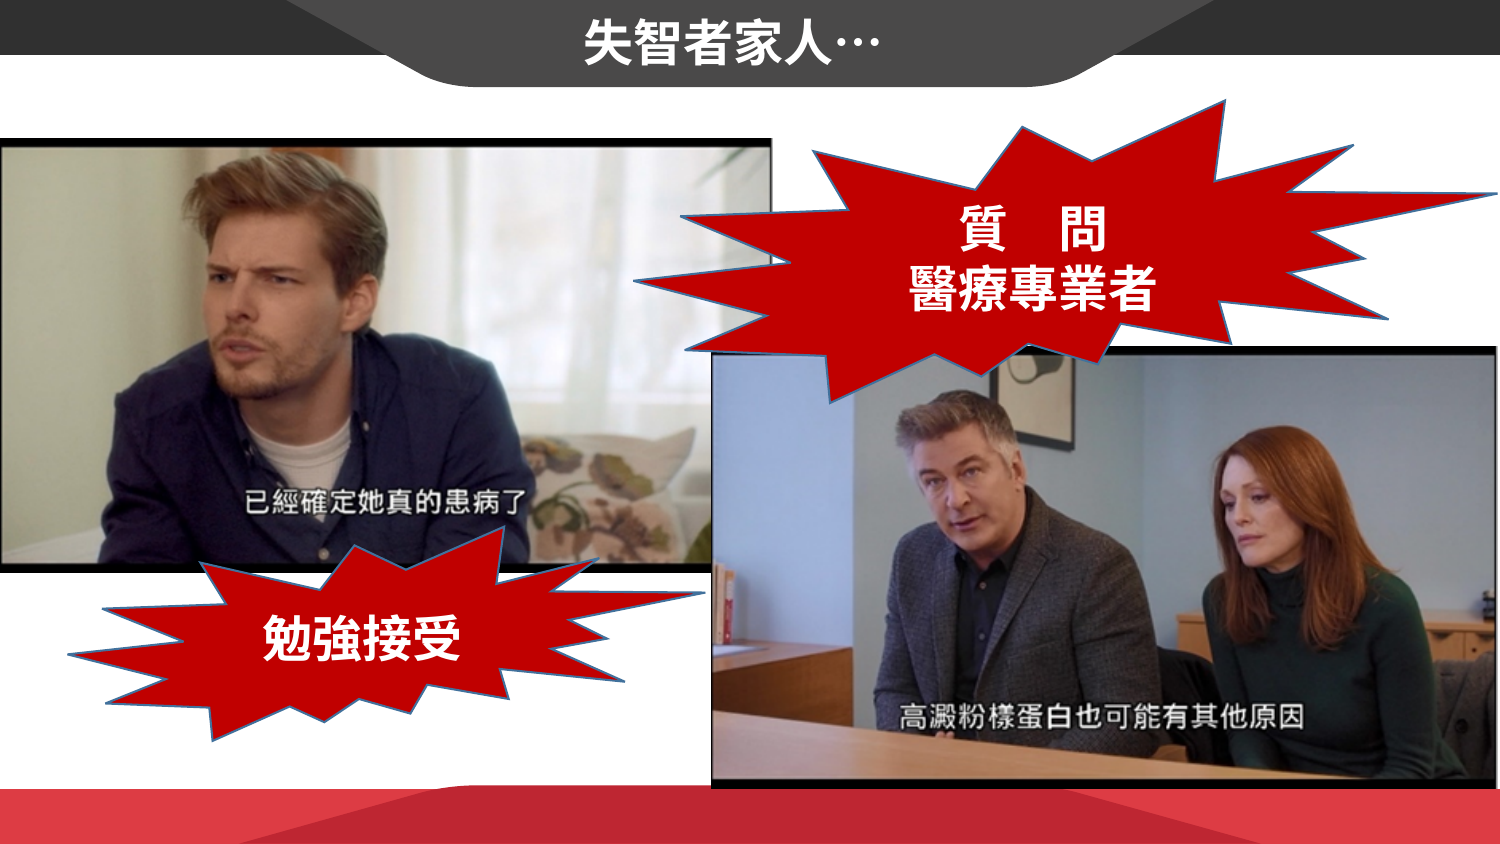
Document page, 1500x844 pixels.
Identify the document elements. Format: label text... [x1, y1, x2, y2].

text_box 失智者家人… [568, 4, 900, 81]
text_box 質 問 醫療專業者 [633, 100, 1498, 404]
picture [0, 138, 1498, 789]
text_box [0, 785, 1500, 844]
text_box 勉強接受 [67, 526, 706, 741]
text_box [0, 0, 1500, 88]
